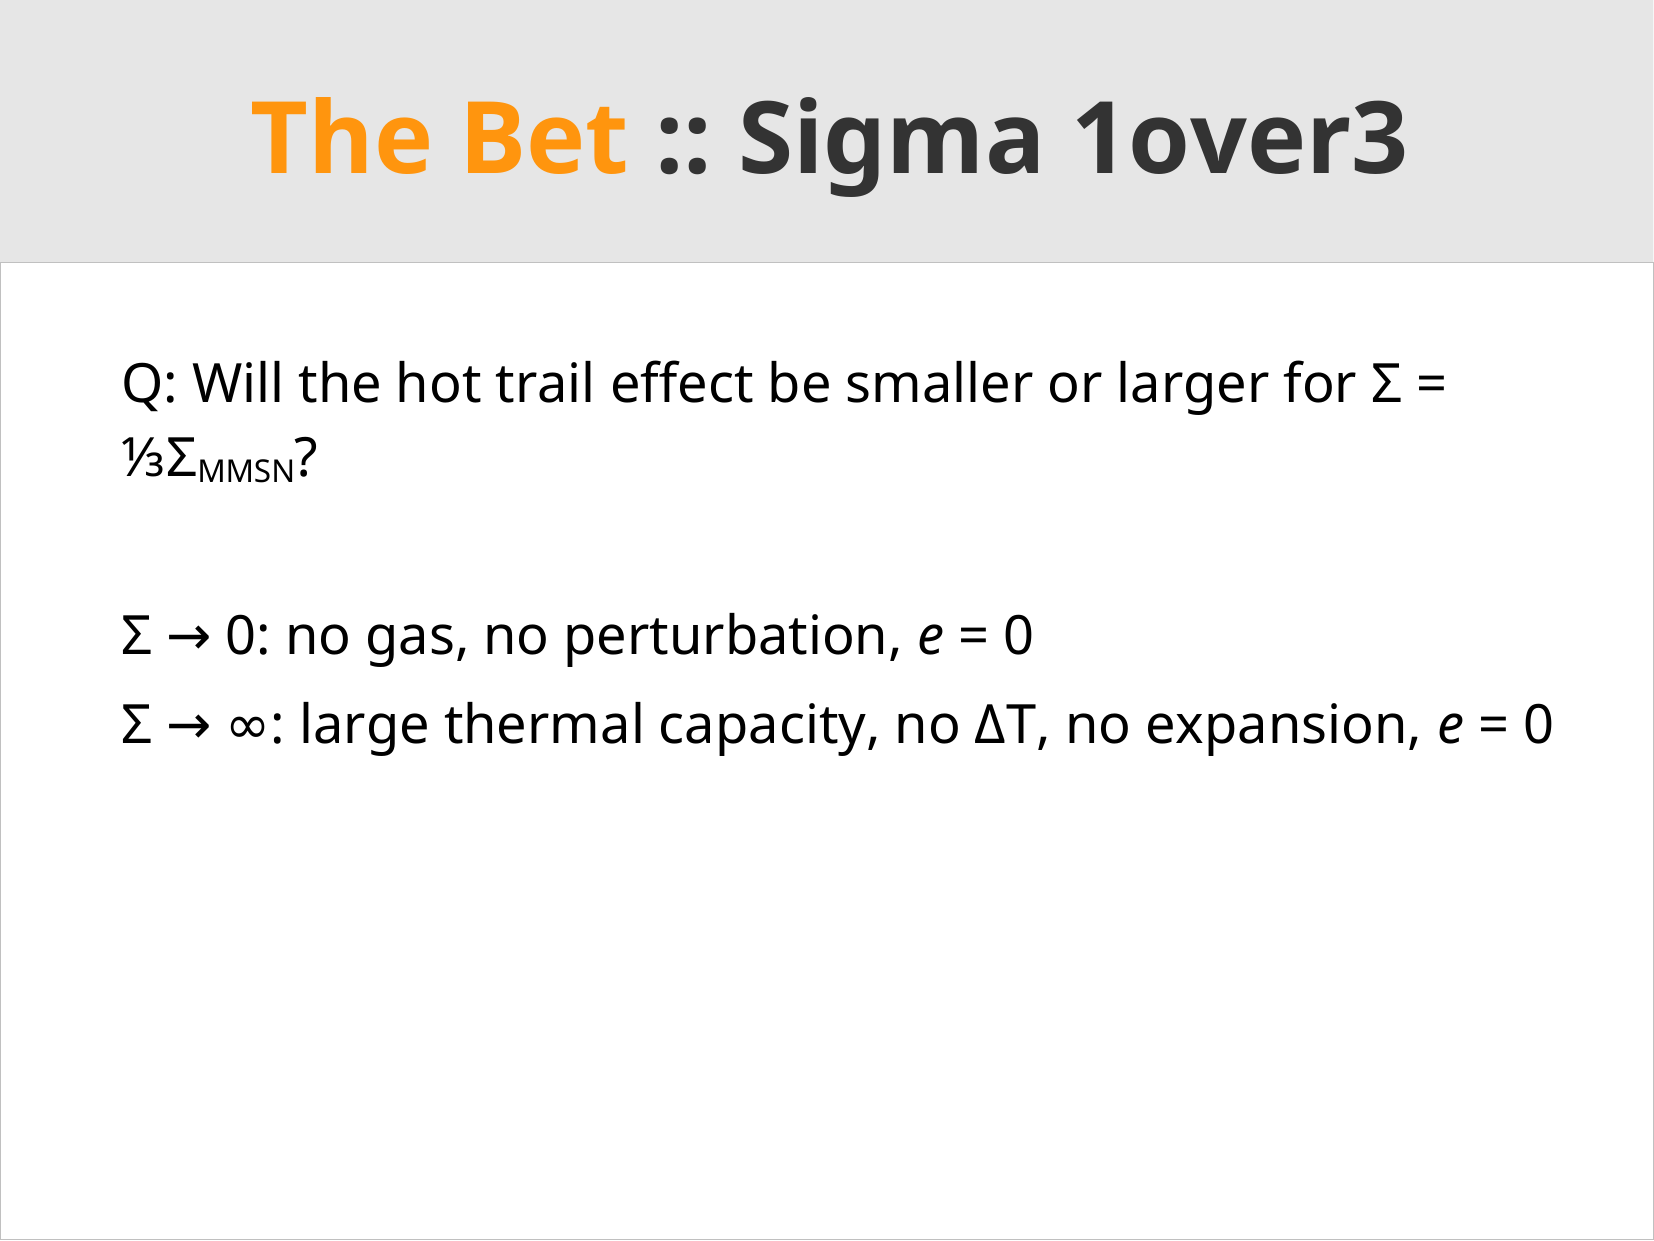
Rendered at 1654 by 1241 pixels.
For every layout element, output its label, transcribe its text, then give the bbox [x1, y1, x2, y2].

title The Bet :: Sigma 1over3 [124, 31, 1537, 239]
list Q: Will the hot trail effect be smaller or larger for Σ = ⅓ΣMMSN? Σ → 0: no gas, no perturbation, e = 0 Σ → ∞: large thermal capacity, no ΔT, no expansion, e = 0 [121, 344, 1561, 1064]
